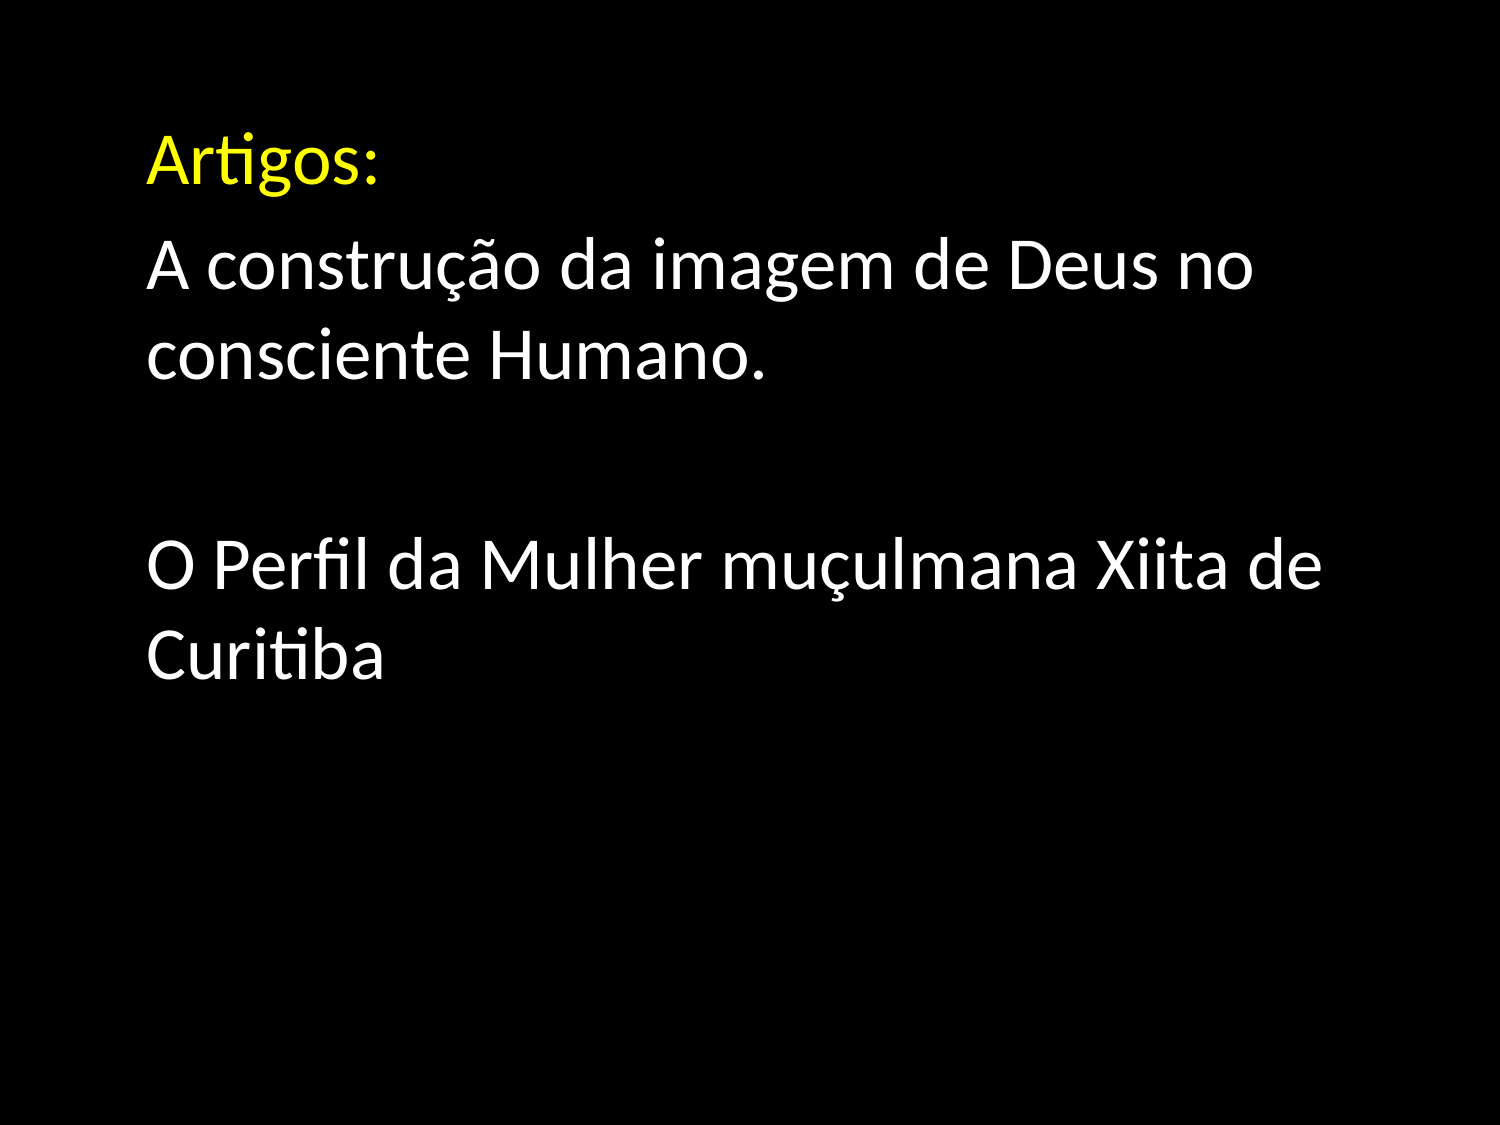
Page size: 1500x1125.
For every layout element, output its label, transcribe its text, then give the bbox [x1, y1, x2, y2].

list Artigos: A construção da imagem de Deus no consciente Humano. O Perfil da Mulher muçulmana Xiita de Curitiba [75, 101, 1425, 1005]
